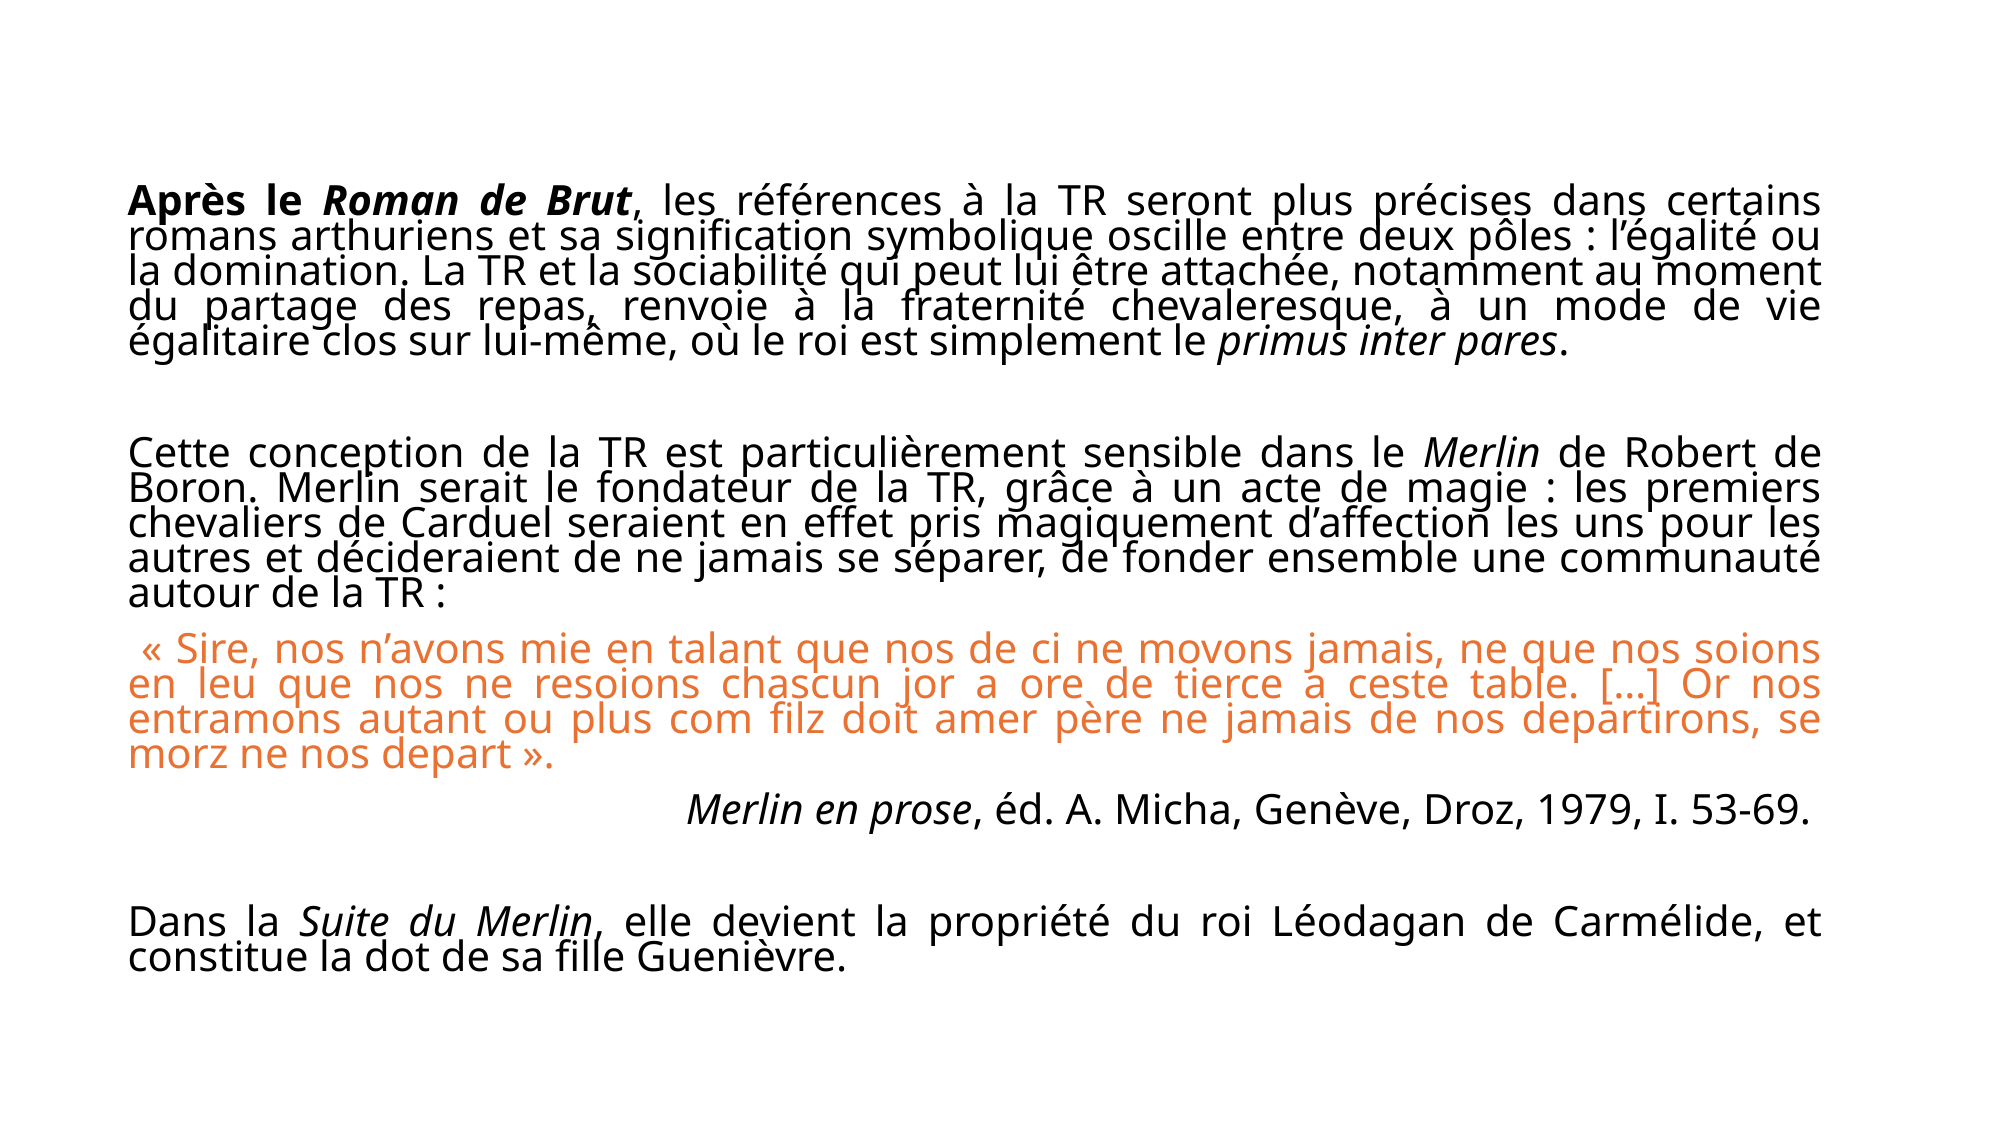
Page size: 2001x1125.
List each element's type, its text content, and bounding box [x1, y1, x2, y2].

list Après le Roman de Brut, les références à la TR seront plus précises dans certains romans arthuriens et sa signification symbolique oscille entre deux pôles : l’égalité ou la domination. La TR et la sociabilité qui peut lui être attachée, notamment au moment du partage des repas, renvoie à la fraternité chevaleresque, à un mode de vie égalitaire clos sur lui-même, où le roi est simplement le primus inter pares. Cette conception de la TR est particulièrement sensible dans le Merlin de Robert de Boron. Merlin serait le fondateur de la TR, grâce à un acte de magie : les premiers chevaliers de Carduel seraient en effet pris magiquement d’affection les uns pour les autres et décideraient de ne jamais se séparer, de fonder ensemble une communauté autour de la TR : « Sire, nos n’avons mie en talant que nos de ci ne movons jamais, ne que nos soions en leu que nos ne resoions chascun jor a ore de tierce a ceste table. […] Or nos entramons autant ou plus com filz doit amer père ne jamais de nos departirons, se morz ne nos depart ». Merlin en prose, éd. A. Micha, Genève, Droz, 1979, I. 53-69. Dans la Suite du Merlin, elle devient la propriété du roi Léodagan de Carmélide, et constitue la dot de sa fille Guenièvre. [112, 53, 1838, 1072]
